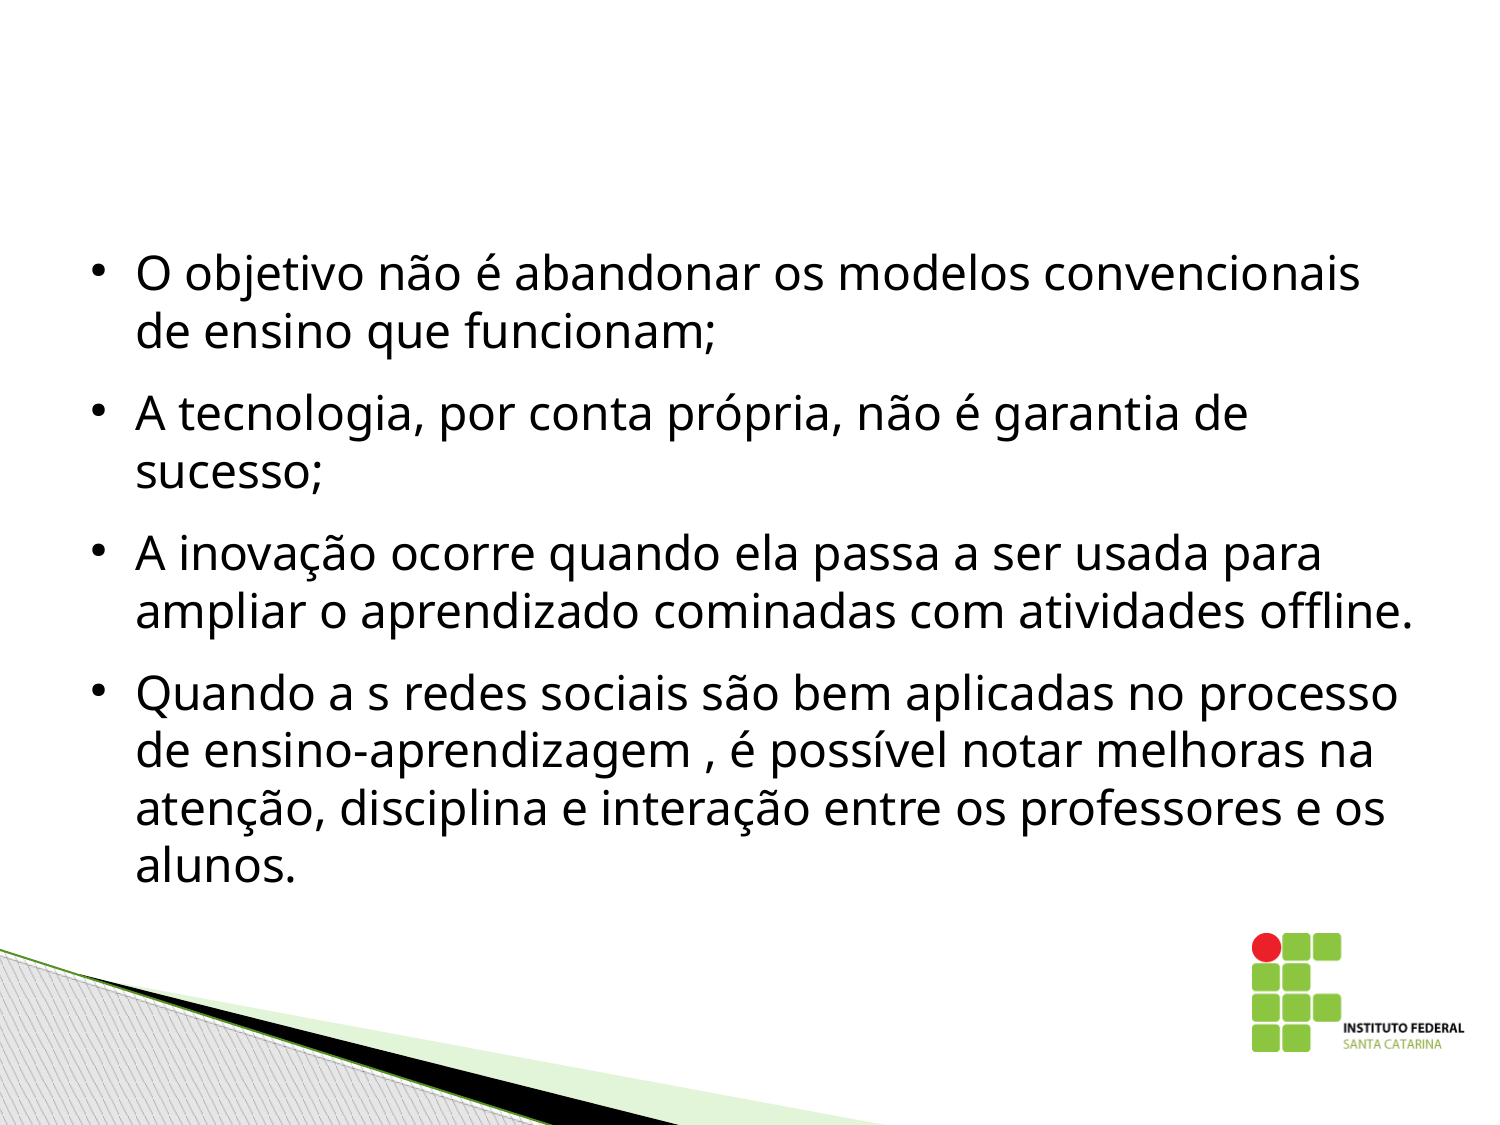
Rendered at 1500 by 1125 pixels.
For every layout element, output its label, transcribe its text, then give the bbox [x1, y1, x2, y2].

picture [1252, 933, 1465, 1052]
list O objetivo não é abandonar os modelos convencionais de ensino que funcionam; A tecnologia, por conta própria, não é garantia de sucesso; A inovação ocorre quando ela passa a ser usada para ampliar o aprendizado cominadas com atividades offline. Quando a s redes sociais são bem aplicadas no processo de ensino-aprendizagem , é possível notar melhoras na atenção, disciplina e interação entre os professores e os alunos. [75, 243, 1425, 986]
